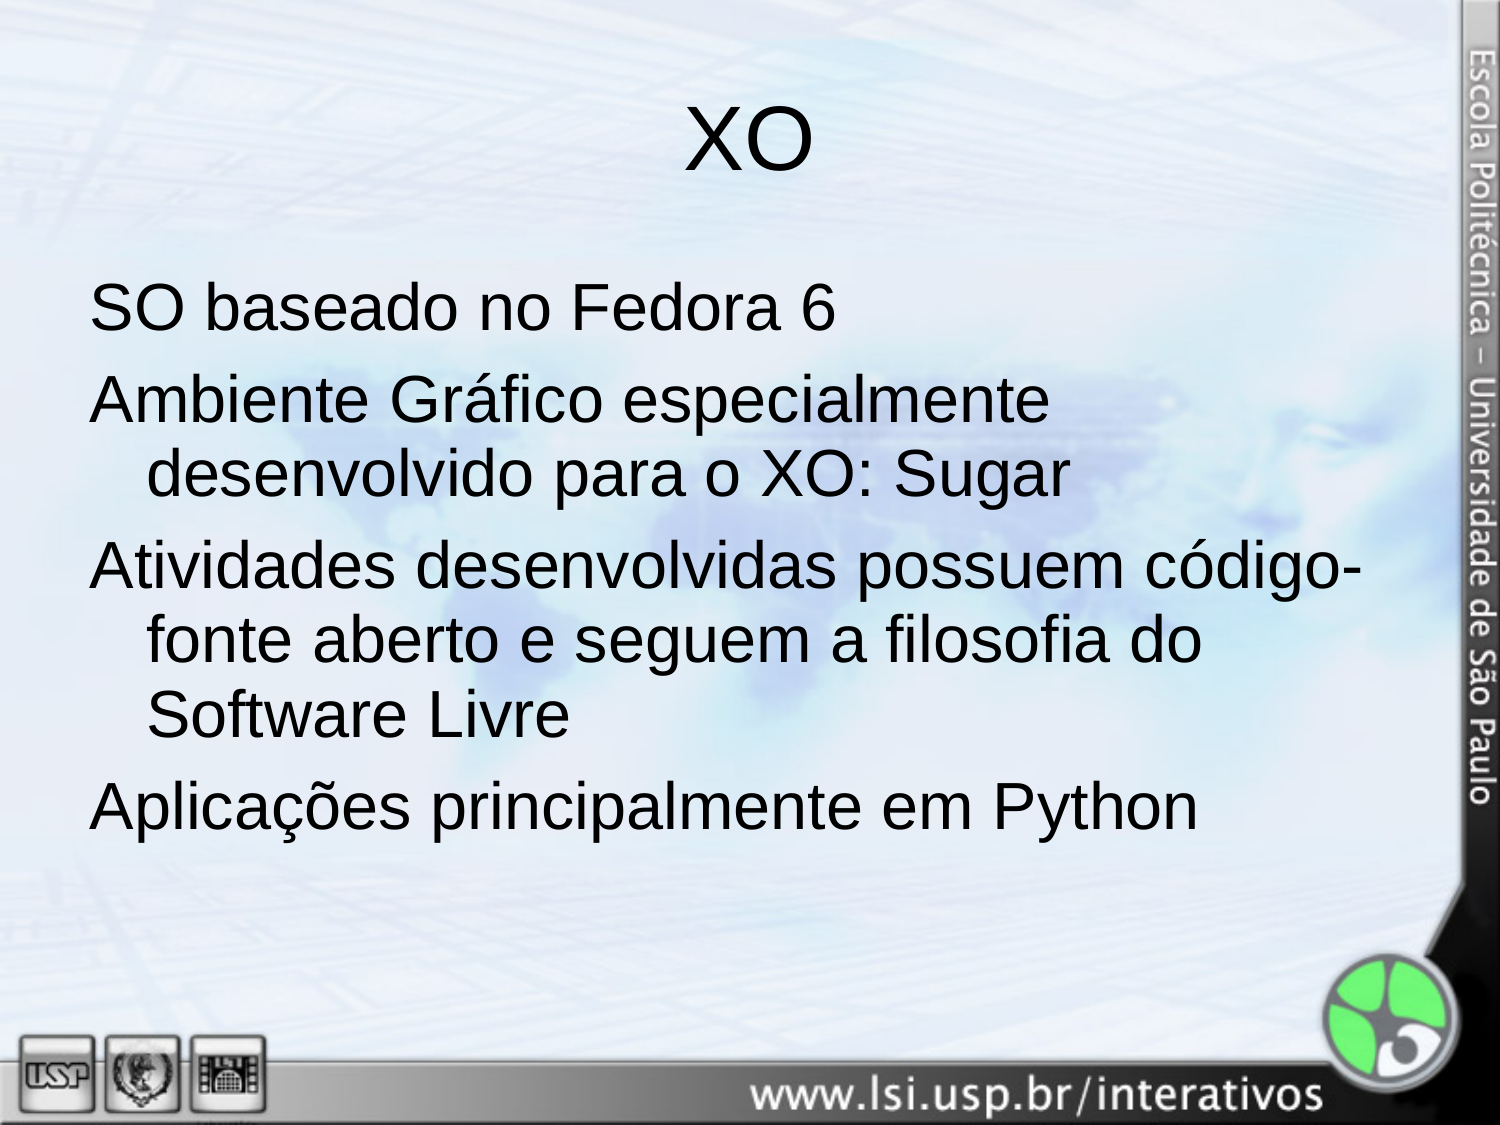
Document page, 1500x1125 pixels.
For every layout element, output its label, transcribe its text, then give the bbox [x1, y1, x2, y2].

list SO baseado no Fedora 6 Ambiente Gráfico especialmente desenvolvido para o XO: Sugar Atividades desenvolvidas possuem código-fonte aberto e seguem a filosofia do Software Livre Aplicações principalmente em Python [75, 262, 1426, 1125]
picture [0, 0, 1500, 1125]
title XO [75, 45, 1426, 233]
